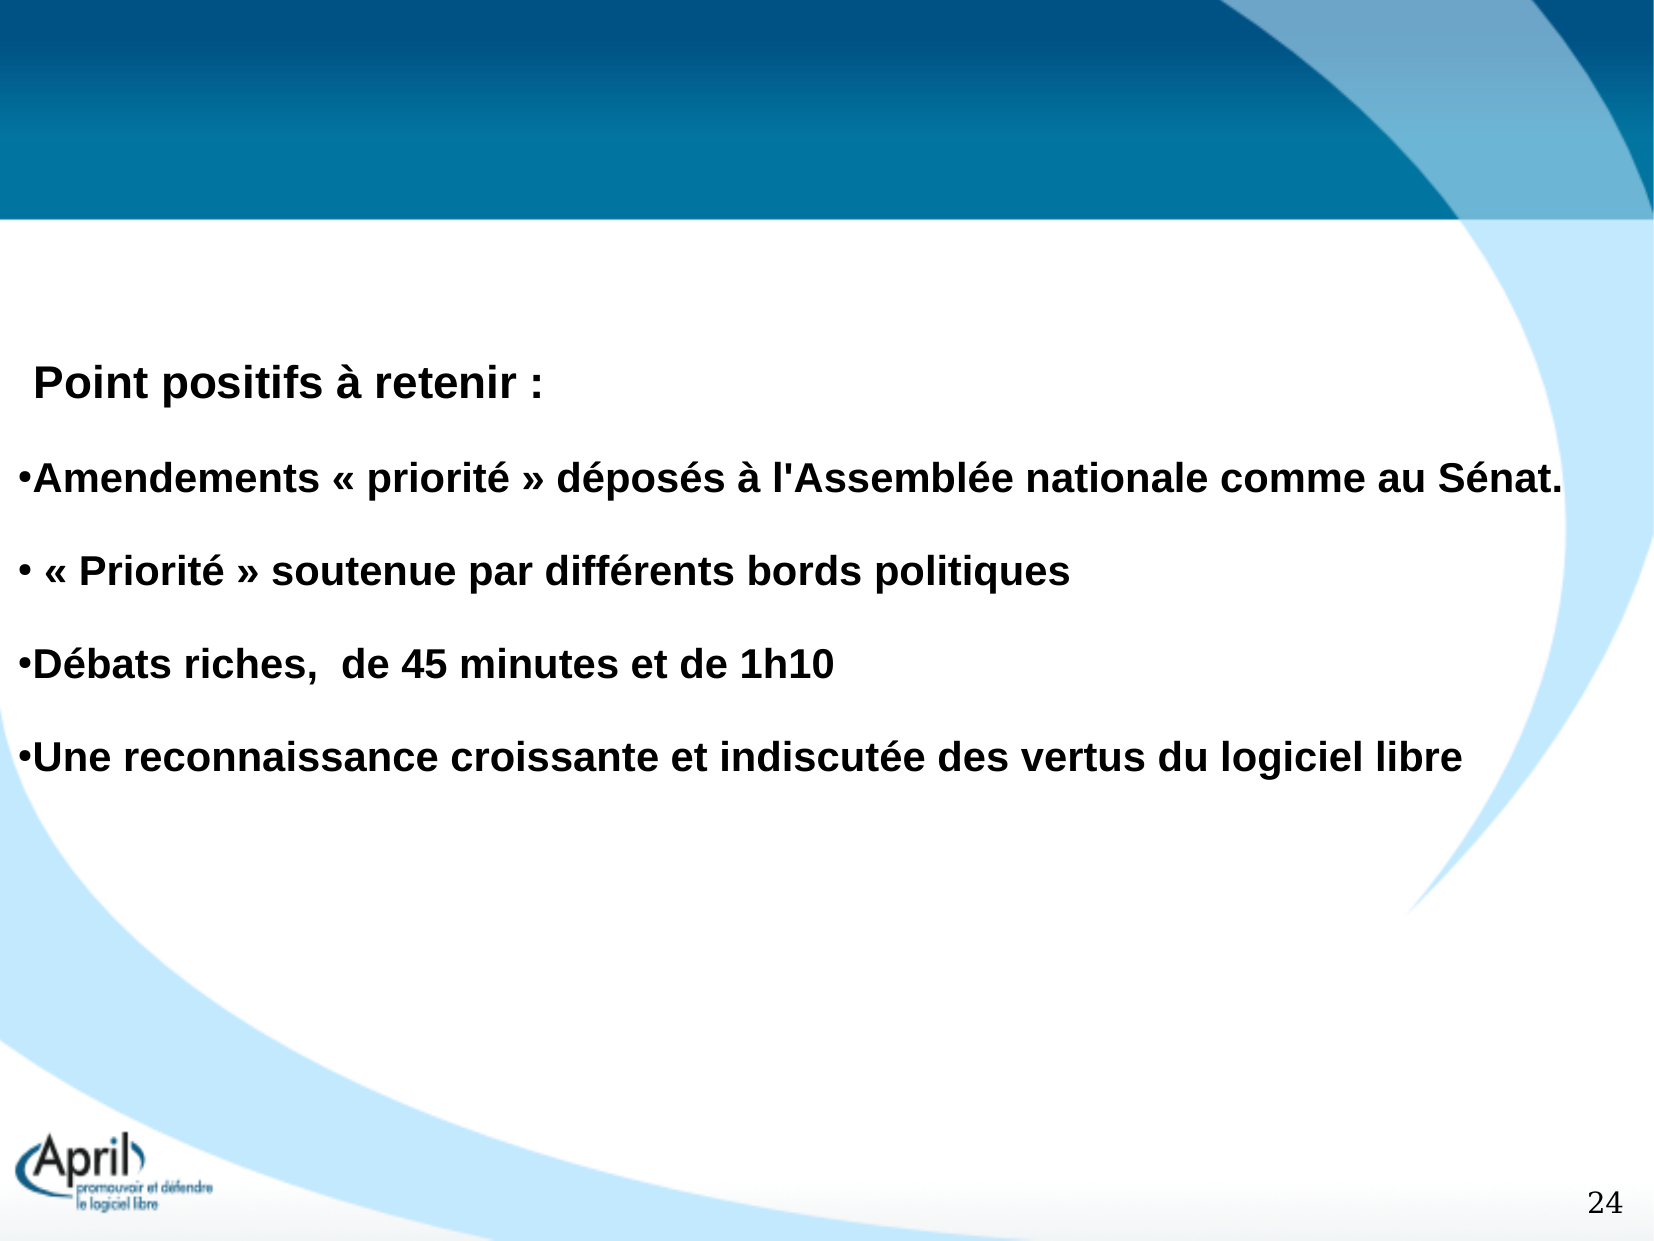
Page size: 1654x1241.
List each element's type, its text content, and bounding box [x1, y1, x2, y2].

subtitle Point positifs à retenir : Amendements « priorité » déposés à l'Assemblée nationale comme au Sénat. « Priorité » soutenue par différents bords politiques Débats riches, de 45 minutes et de 1h10 Une reconnaissance croissante et indiscutée des vertus du logiciel libre [17, 88, 1595, 1049]
picture [0, 0, 1654, 1241]
